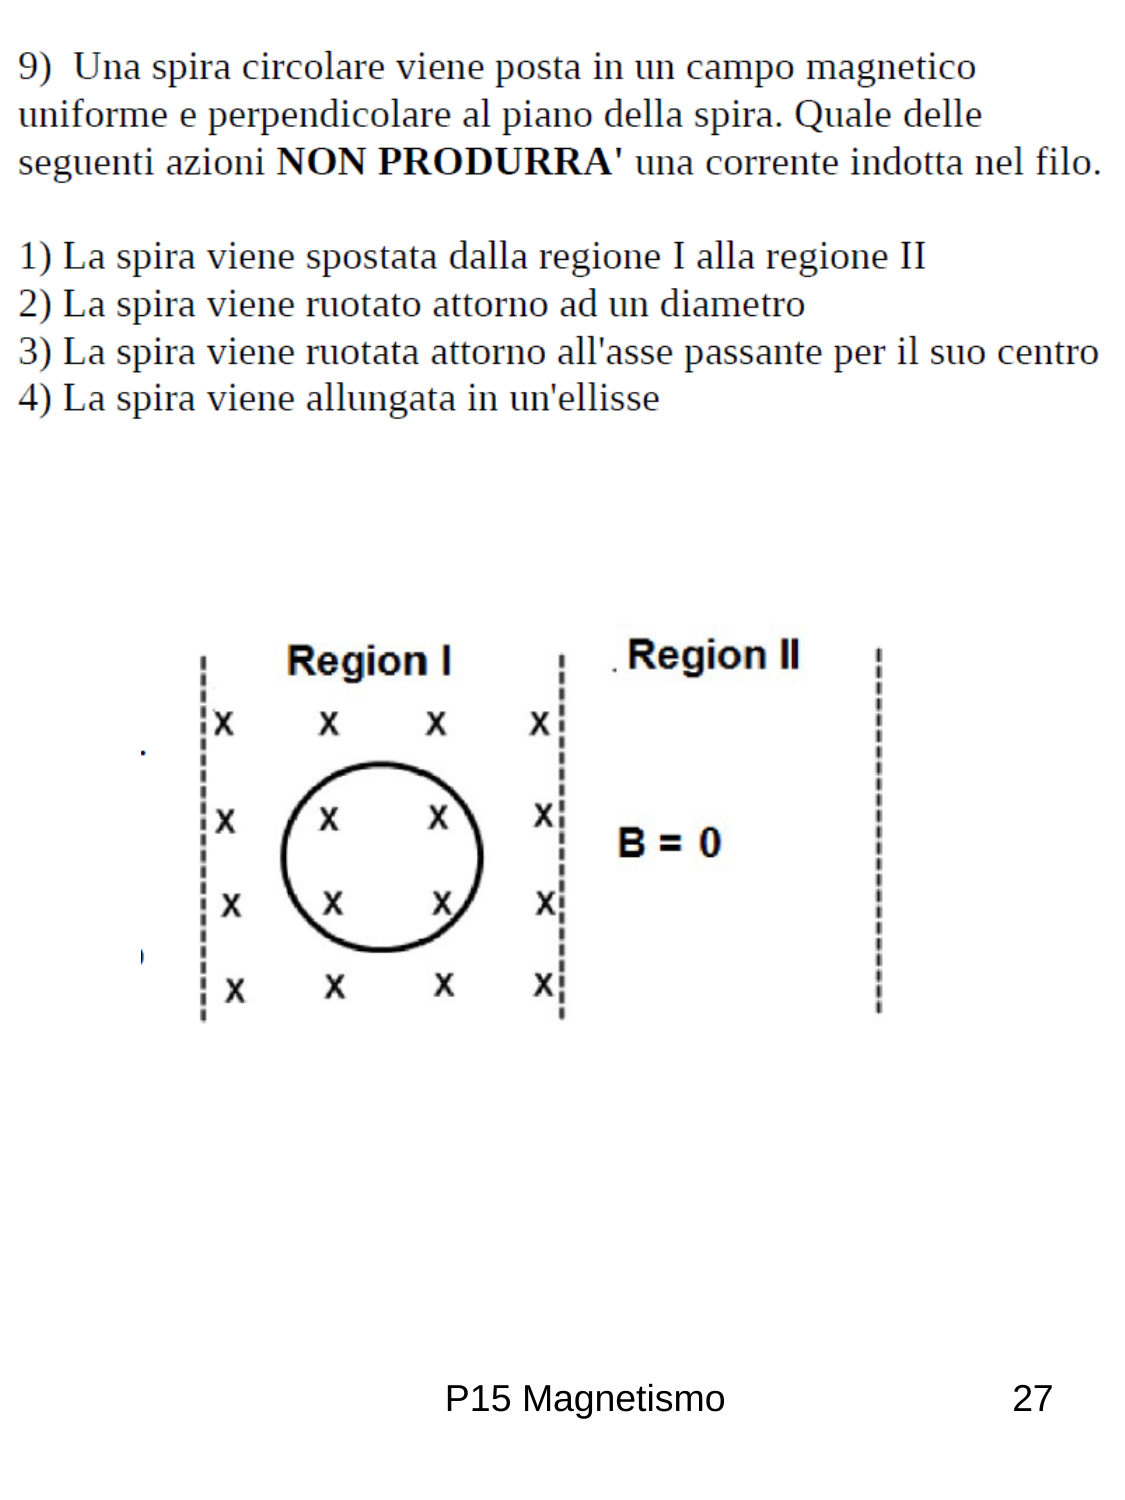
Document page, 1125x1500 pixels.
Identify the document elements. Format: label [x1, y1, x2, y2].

picture [0, 23, 1125, 478]
picture [141, 566, 972, 1113]
